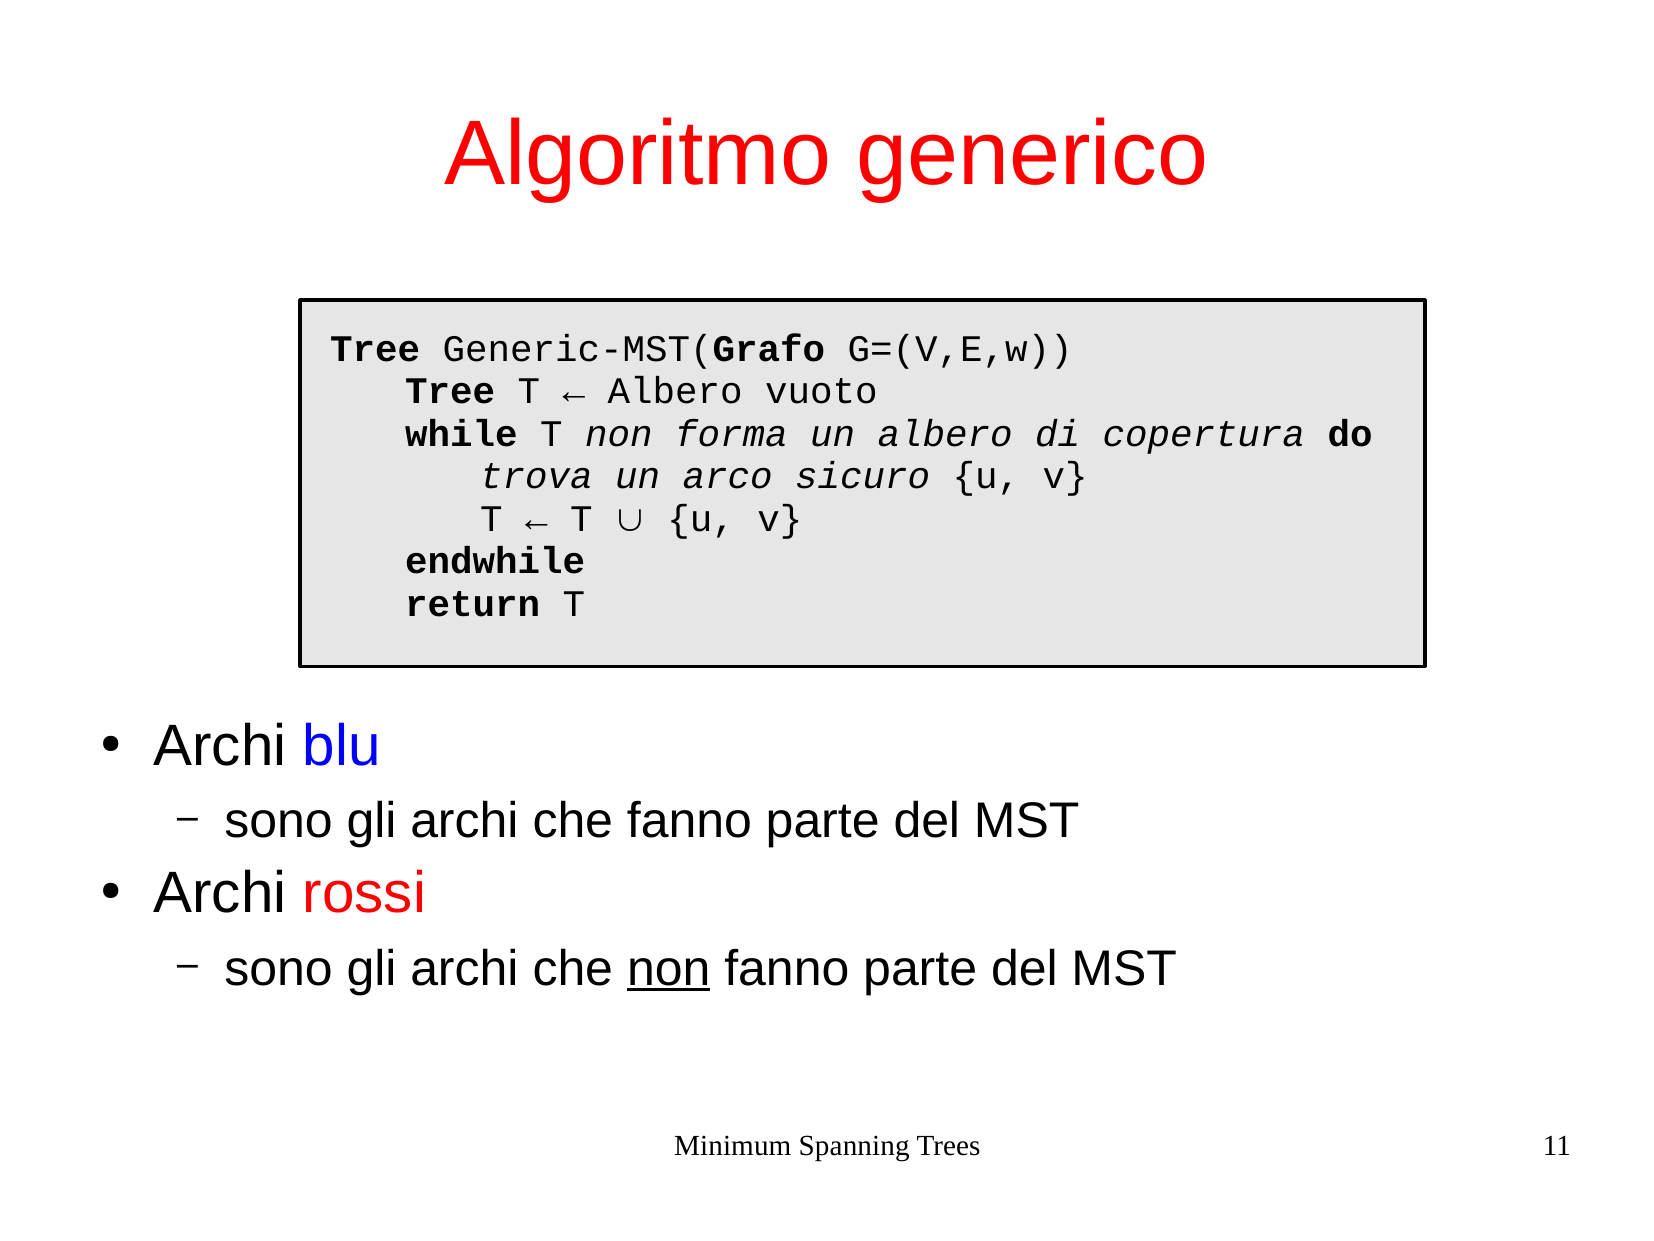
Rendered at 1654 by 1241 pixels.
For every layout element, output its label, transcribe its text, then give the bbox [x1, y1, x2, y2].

title Algoritmo generico [82, 49, 1571, 257]
text_box Tree Generic-MST(Grafo G=(V,E,w)) Tree T ← Albero vuoto while T non forma un albero di copertura do trova un arco sicuro {u, v} T ← T  {u, v} endwhile return T [300, 300, 1426, 667]
list Archi blu sono gli archi che fanno parte del MST Archi rossi sono gli archi che non fanno parte del MST [82, 712, 1571, 1109]
